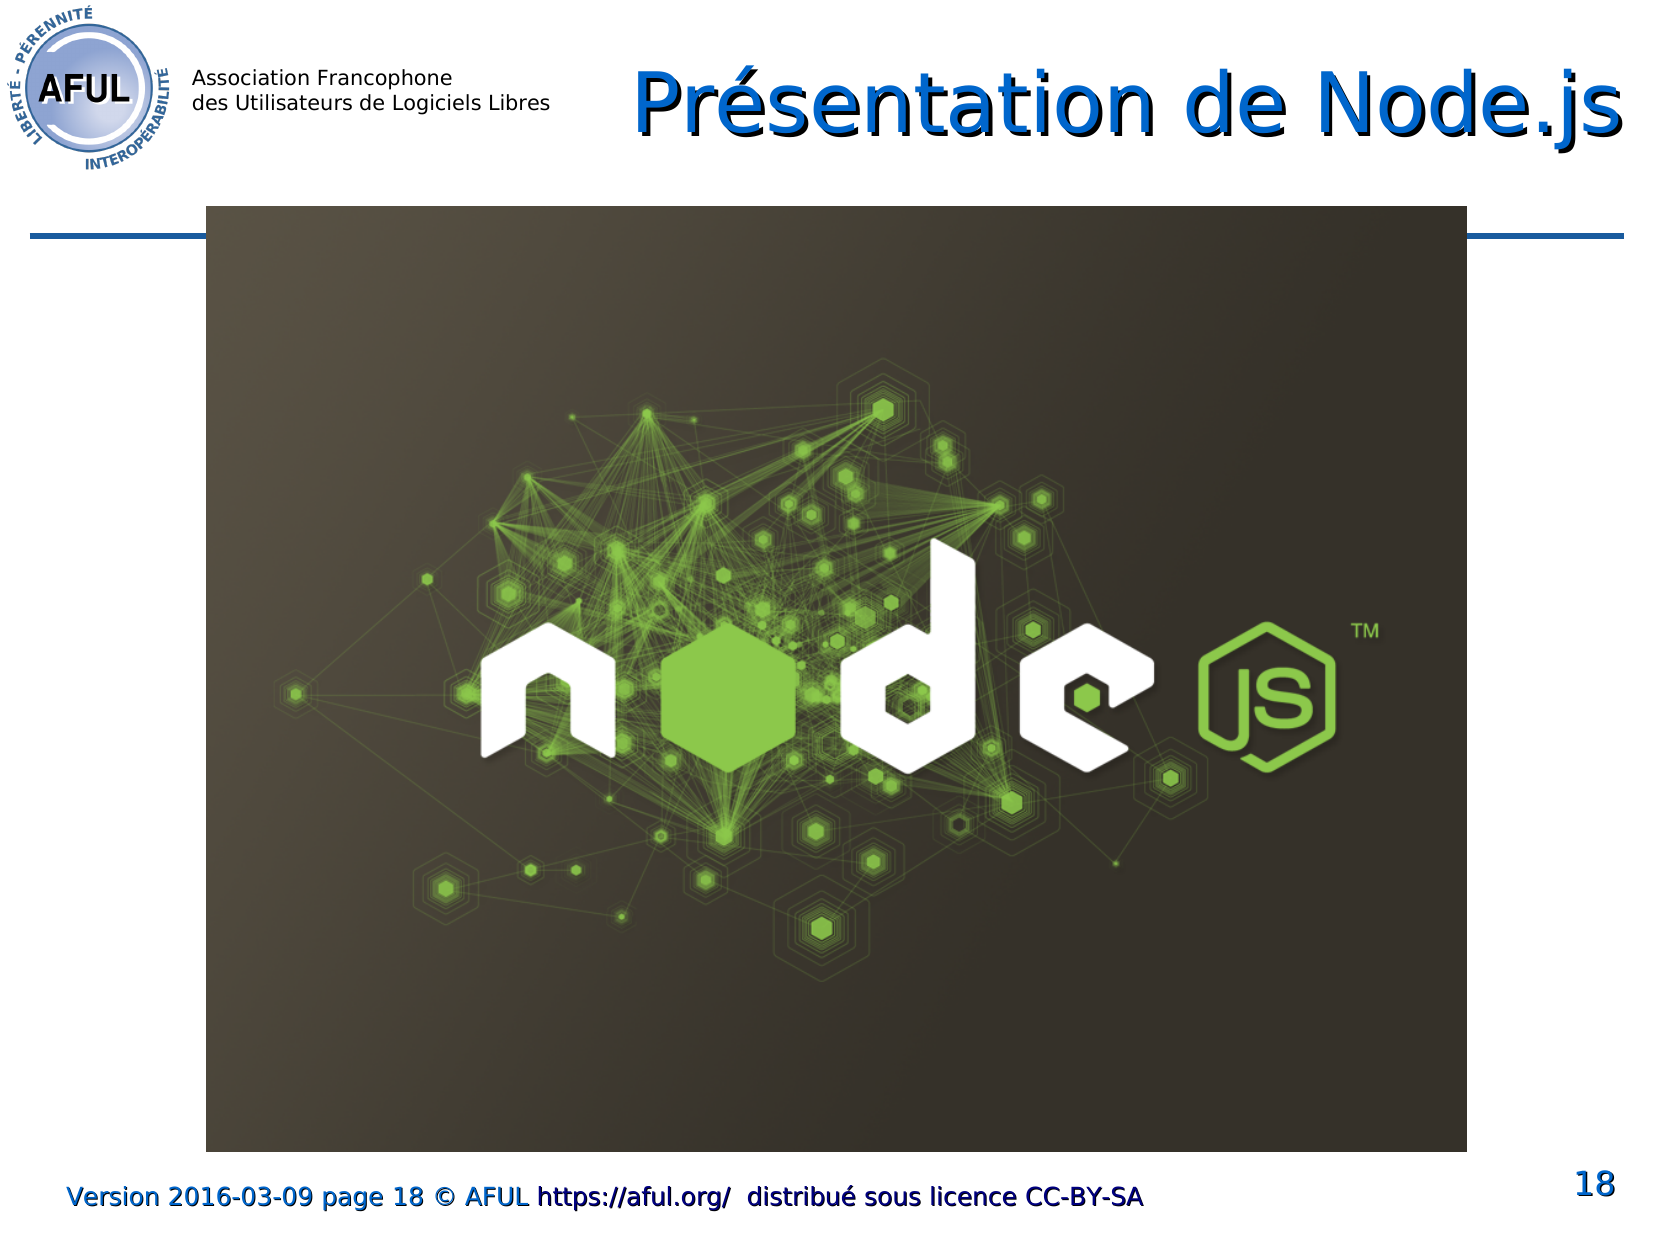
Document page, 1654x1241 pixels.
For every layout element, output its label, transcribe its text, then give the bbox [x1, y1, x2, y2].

title Présentation de Node.js [501, 0, 1625, 207]
picture [206, 206, 1467, 1152]
picture [0, 0, 178, 178]
